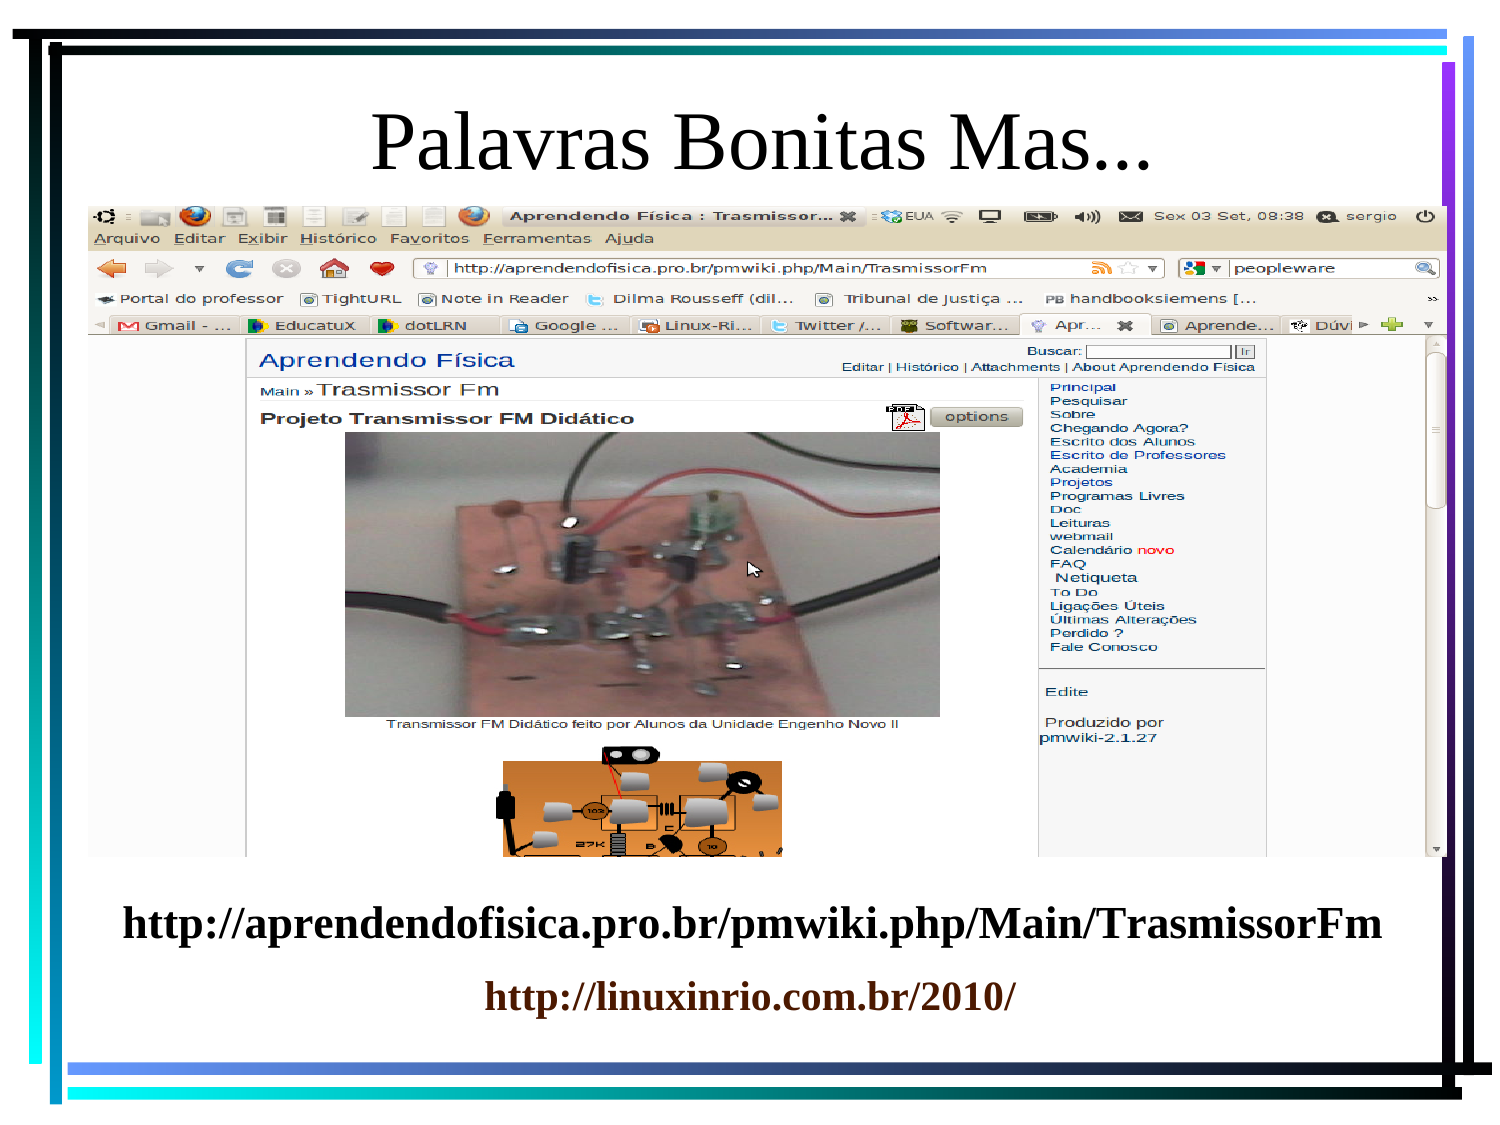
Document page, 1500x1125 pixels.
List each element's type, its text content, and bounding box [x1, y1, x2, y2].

text_box http://linuxinrio.com.br/2010/ [419, 957, 1032, 1029]
title http://aprendendofisica.pro.br/pmwiki.php/Main/TrasmissorFm [88, 890, 1418, 957]
title Palavras Bonitas Mas... [125, 87, 1401, 206]
picture [0, 0, 1500, 1125]
